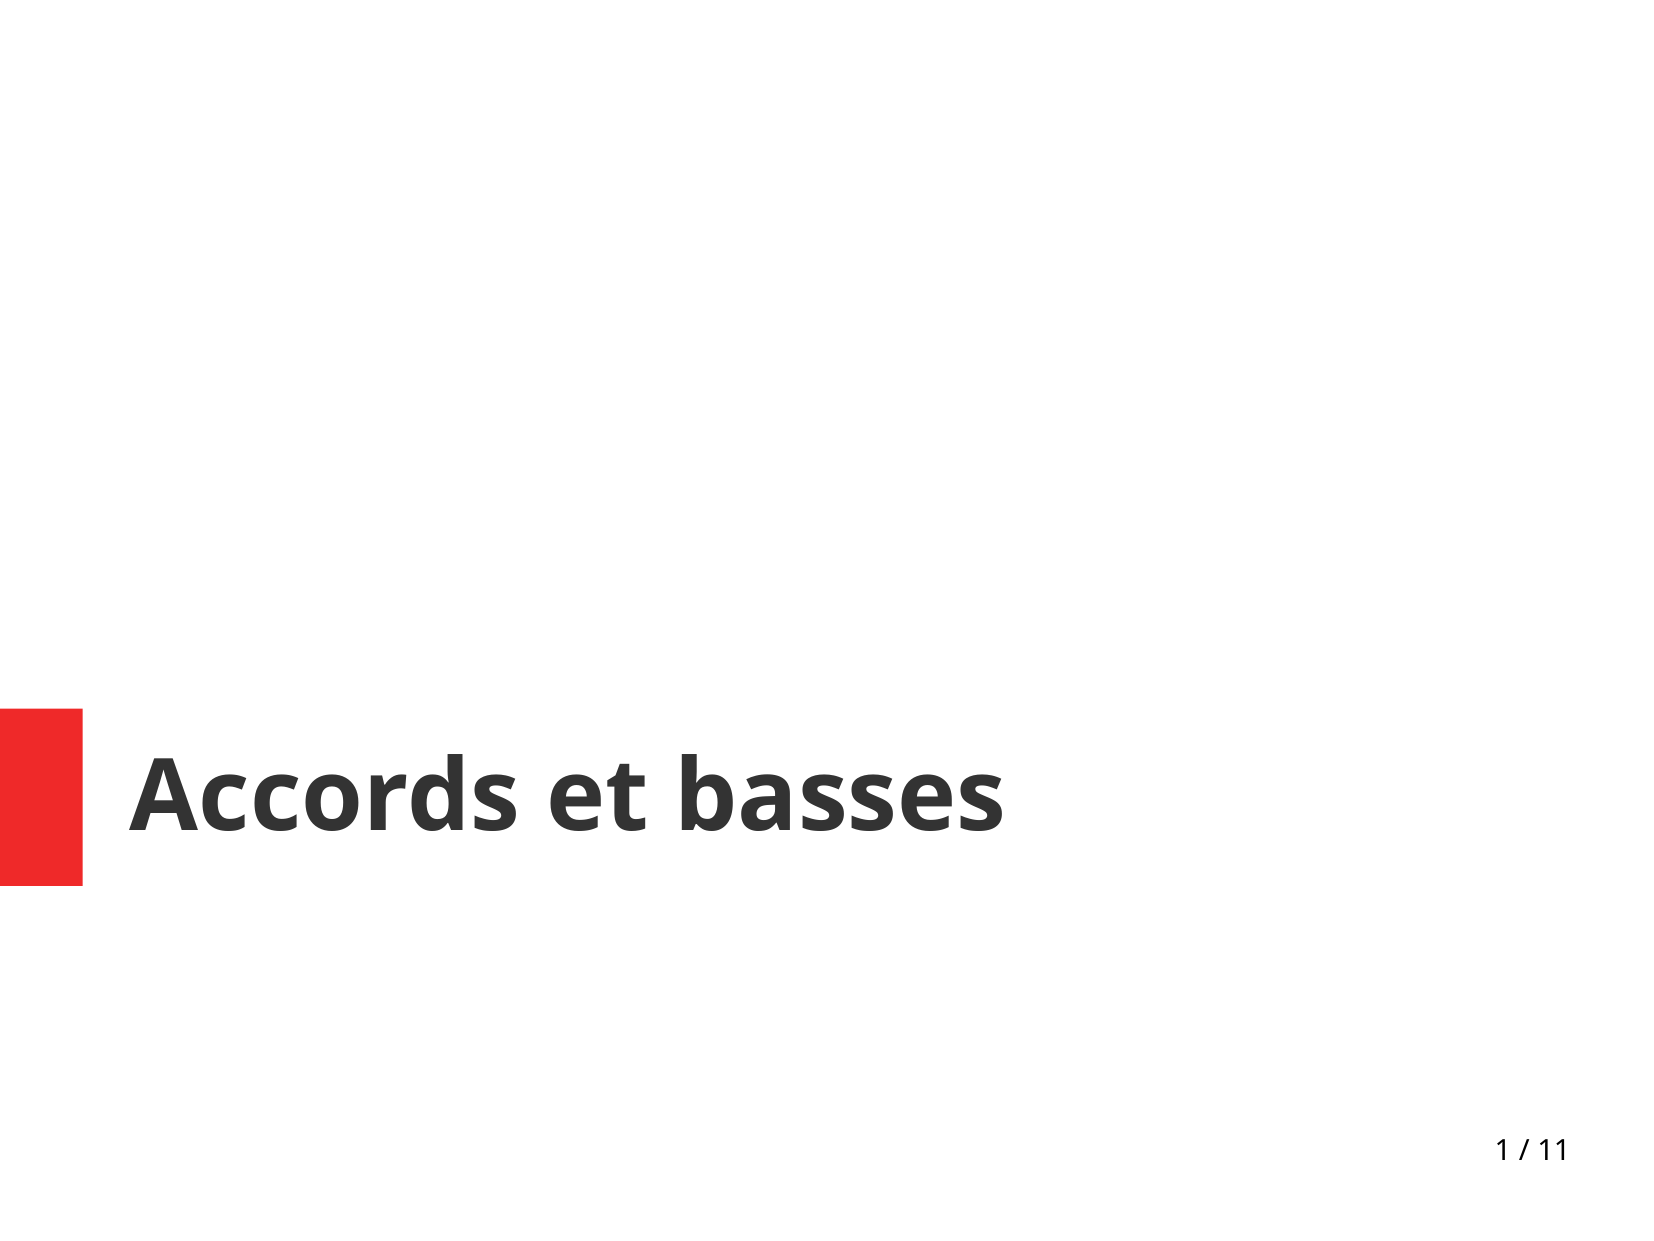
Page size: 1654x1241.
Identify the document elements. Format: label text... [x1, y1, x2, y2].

title Accords et basses [129, 655, 1536, 928]
